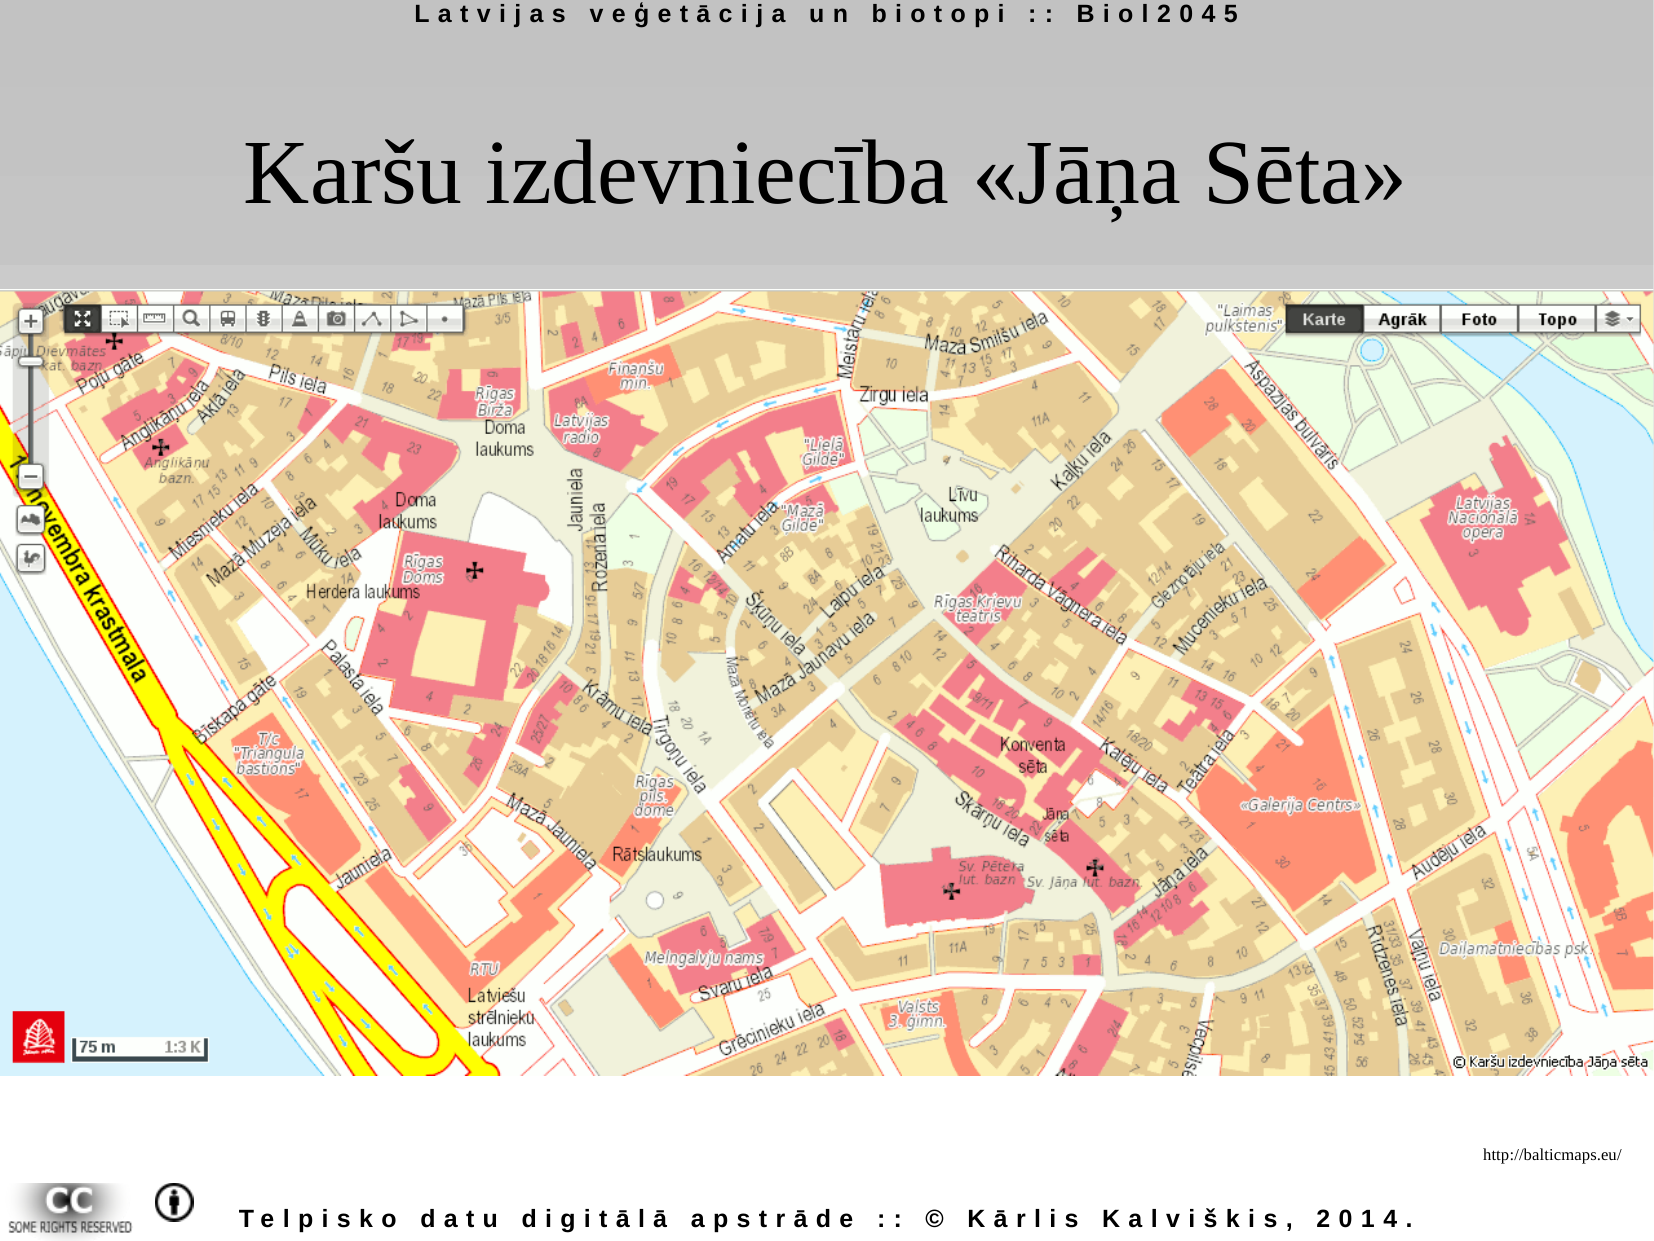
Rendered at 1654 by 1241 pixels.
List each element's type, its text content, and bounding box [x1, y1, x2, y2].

title Karšu izdevniecība «Jāņa Sēta» [29, 49, 1625, 289]
picture [0, 0, 1654, 1241]
text_box http://balticmaps.eu/ [1483, 1144, 1623, 1164]
